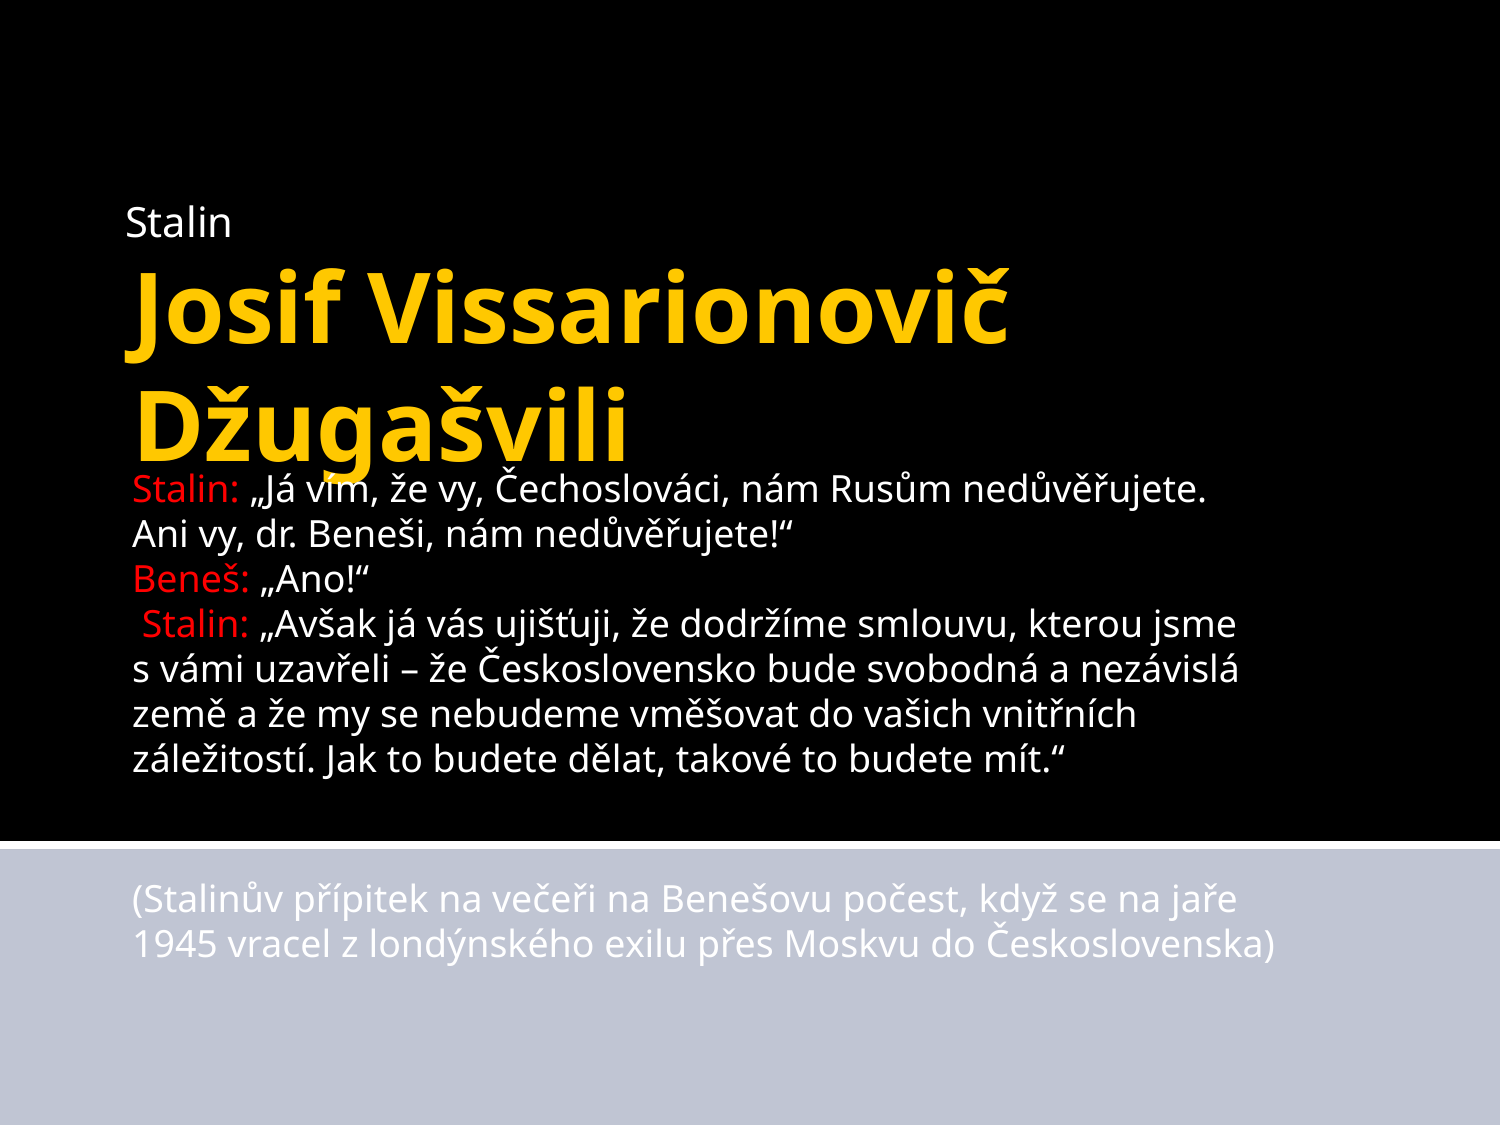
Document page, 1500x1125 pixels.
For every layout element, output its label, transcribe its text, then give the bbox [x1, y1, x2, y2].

subtitle Stalin [105, 0, 1431, 247]
title Josif Vissarionovič Džugašvili [117, 246, 1443, 521]
text_box Stalin: „Já vím, že vy, Čechoslováci, nám Rusům nedůvěřujete. Ani vy, dr. Beneši, nám nedůvěřujete!“ Beneš: „Ano!“ Stalin: „Avšak já vás ujišťuji, že dodržíme smlouvu, kterou jsme s vámi uzavřeli – že Československo bude svobodná a nezávislá země a že my se nebudeme vměšovat do vašich vnitřních záležitostí. Jak to budete dělat, takové to budete mít.“ [117, 457, 1266, 791]
text_box (Stalinův přípitek na večeři na Benešovu počest, když se na jaře 1945 vracel z londýnského exilu přes Moskvu do Československa) [117, 867, 1336, 974]
